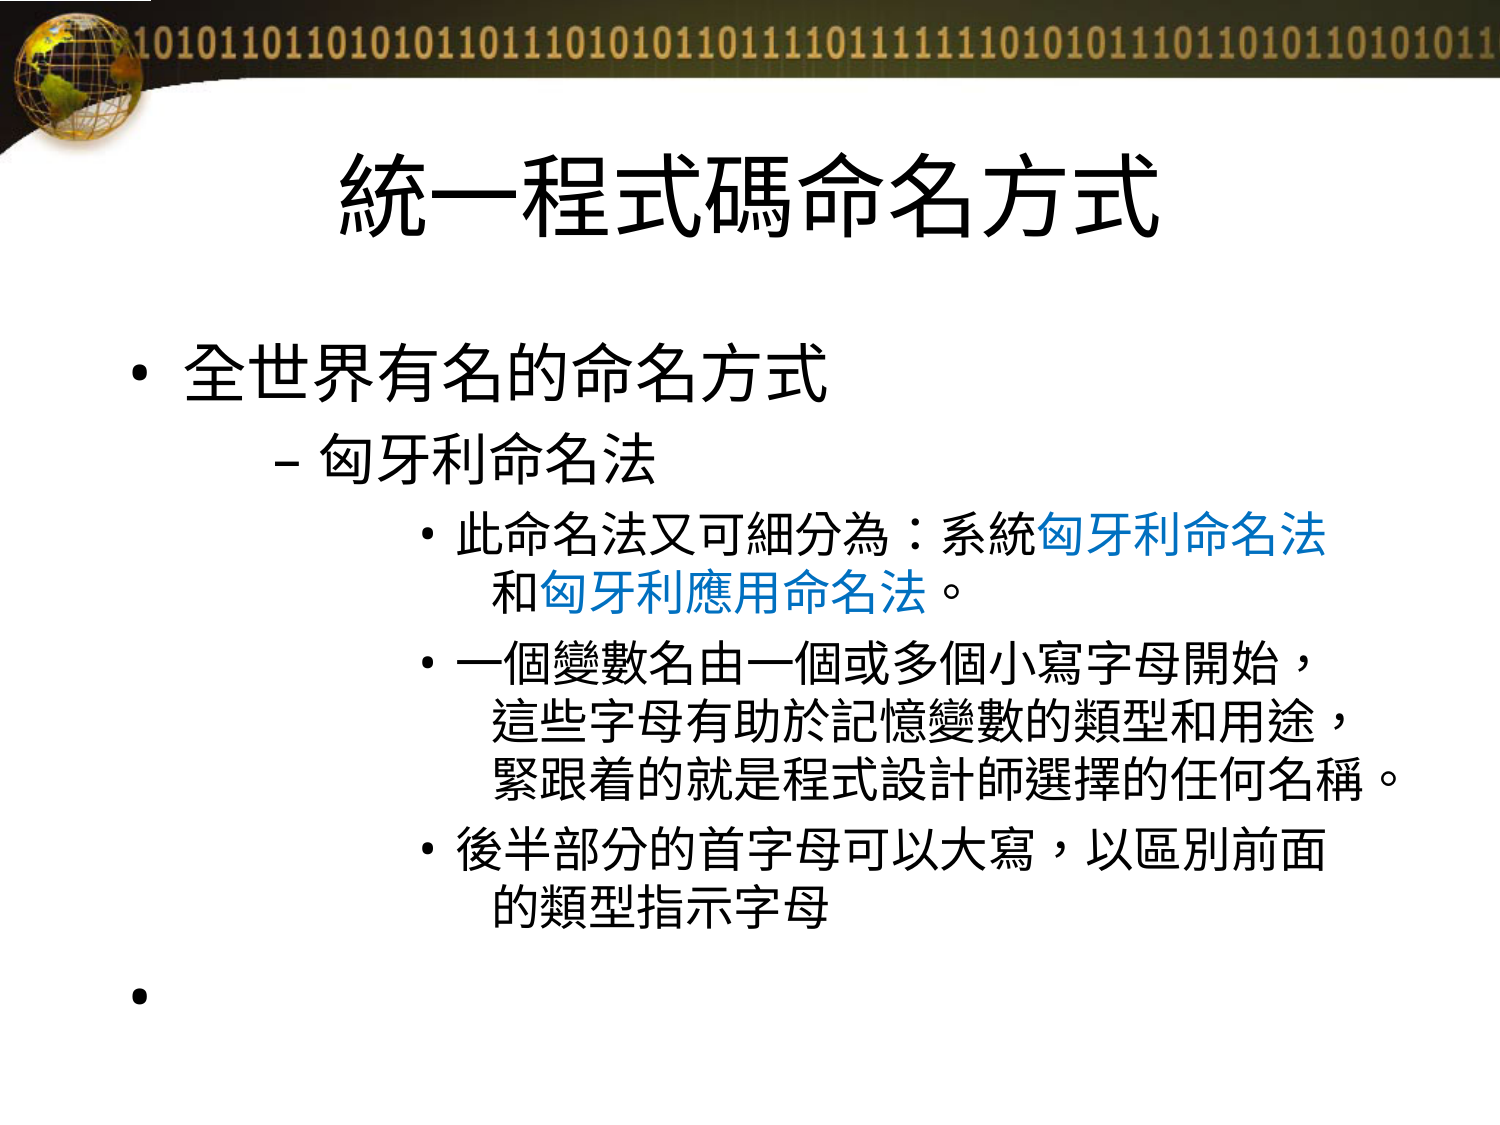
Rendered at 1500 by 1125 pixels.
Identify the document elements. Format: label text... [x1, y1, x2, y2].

list 全世界有名的命名方式 匈牙利命名法 此命名法又可細分為：系統匈牙利命名法和匈牙利應用命名法。 一個變數名由一個或多個小寫字母開始，這些字母有助於記憶變數的類型和用途，緊跟着的就是程式設計師選擇的任何名稱。 後半部分的首字母可以大寫，以區別前面的類型指示字母 [112, 324, 1388, 1000]
title 統一程式碼命名方式 [112, 99, 1388, 288]
